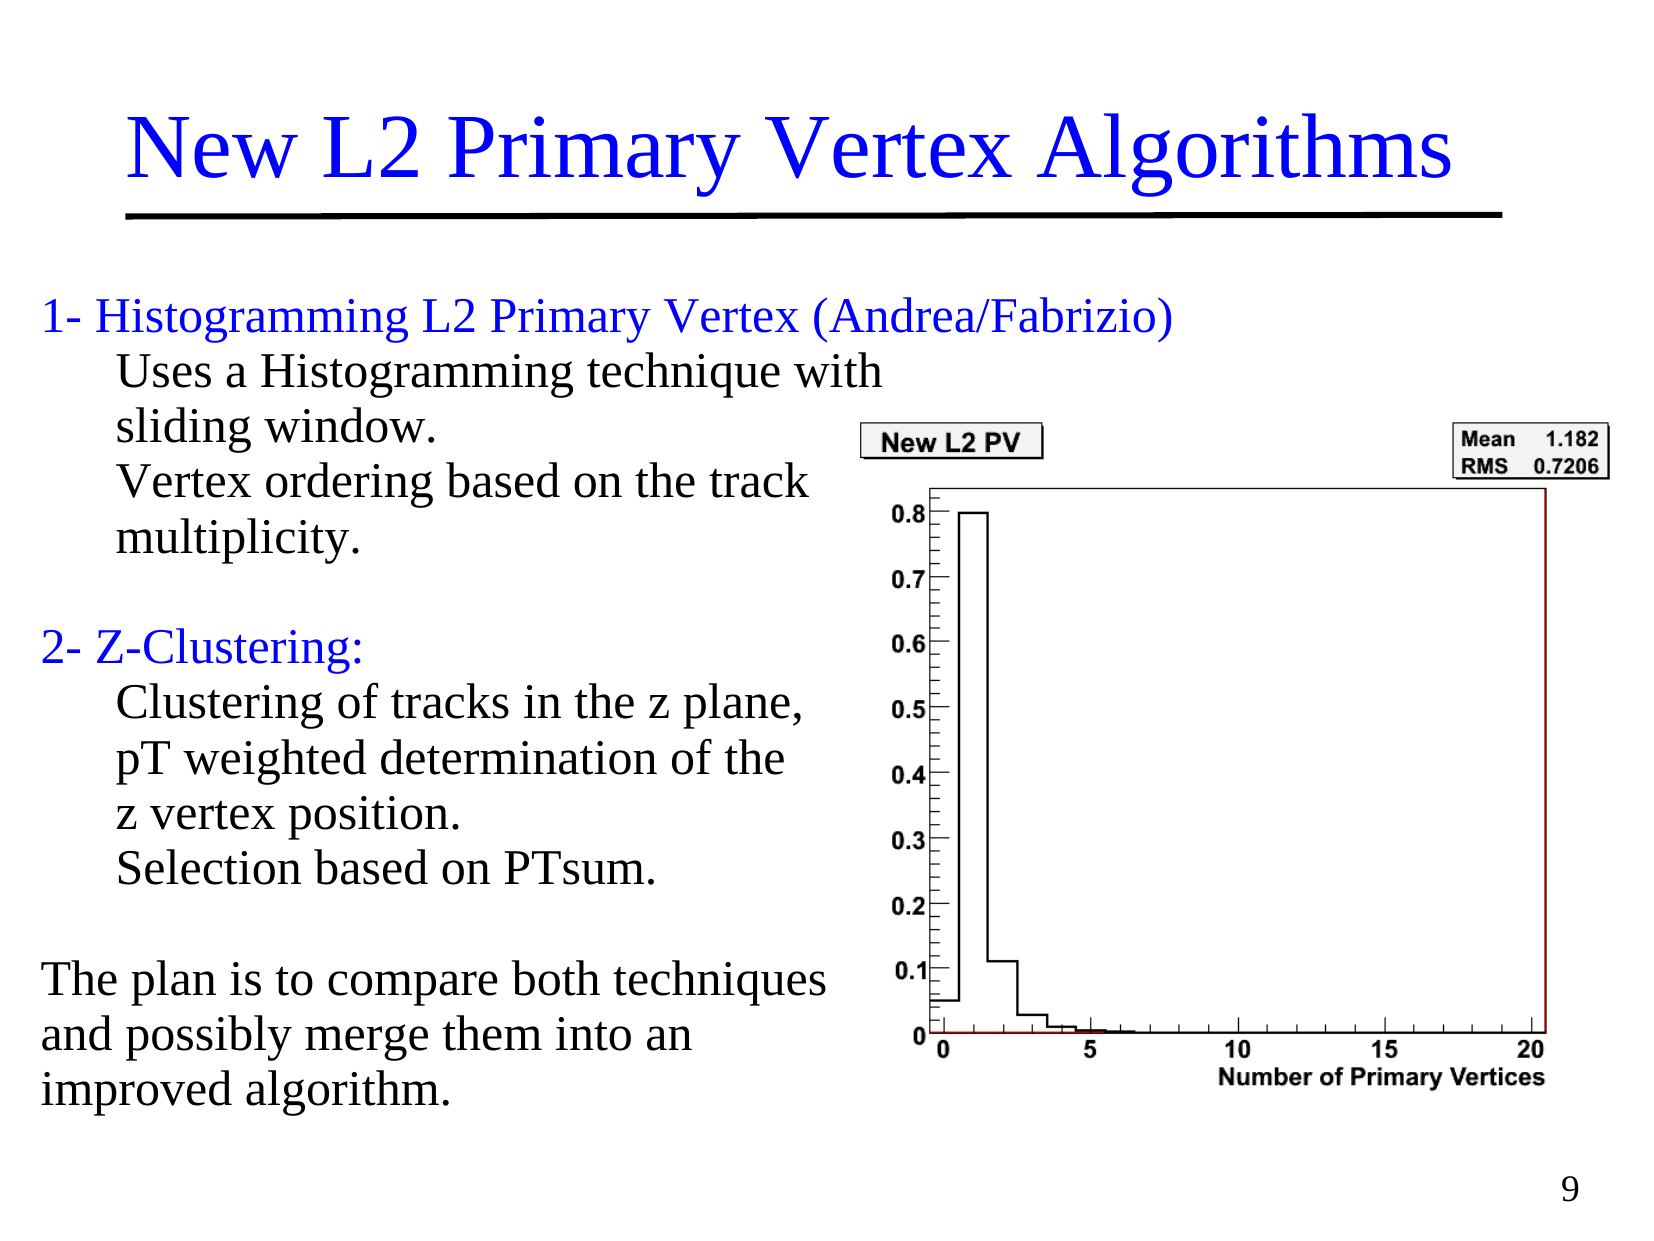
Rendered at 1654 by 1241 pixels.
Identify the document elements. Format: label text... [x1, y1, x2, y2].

picture [1150, 420, 1623, 1102]
text_box 1- Histogramming L2 Primary Vertex (Andrea/Fabrizio) Uses a Histogramming technique with sliding window. Vertex ordering based on the track multiplicity. 2- Z-Clustering: Clustering of tracks in the z plane, pT weighted determination of the z vertex position. Selection based on PTsum. The plan is to compare both techniques and possibly merge them into an improved algorithm. [40, 287, 1150, 1117]
text_box New L2 Primary Vertex Algorithms [125, 95, 1592, 211]
